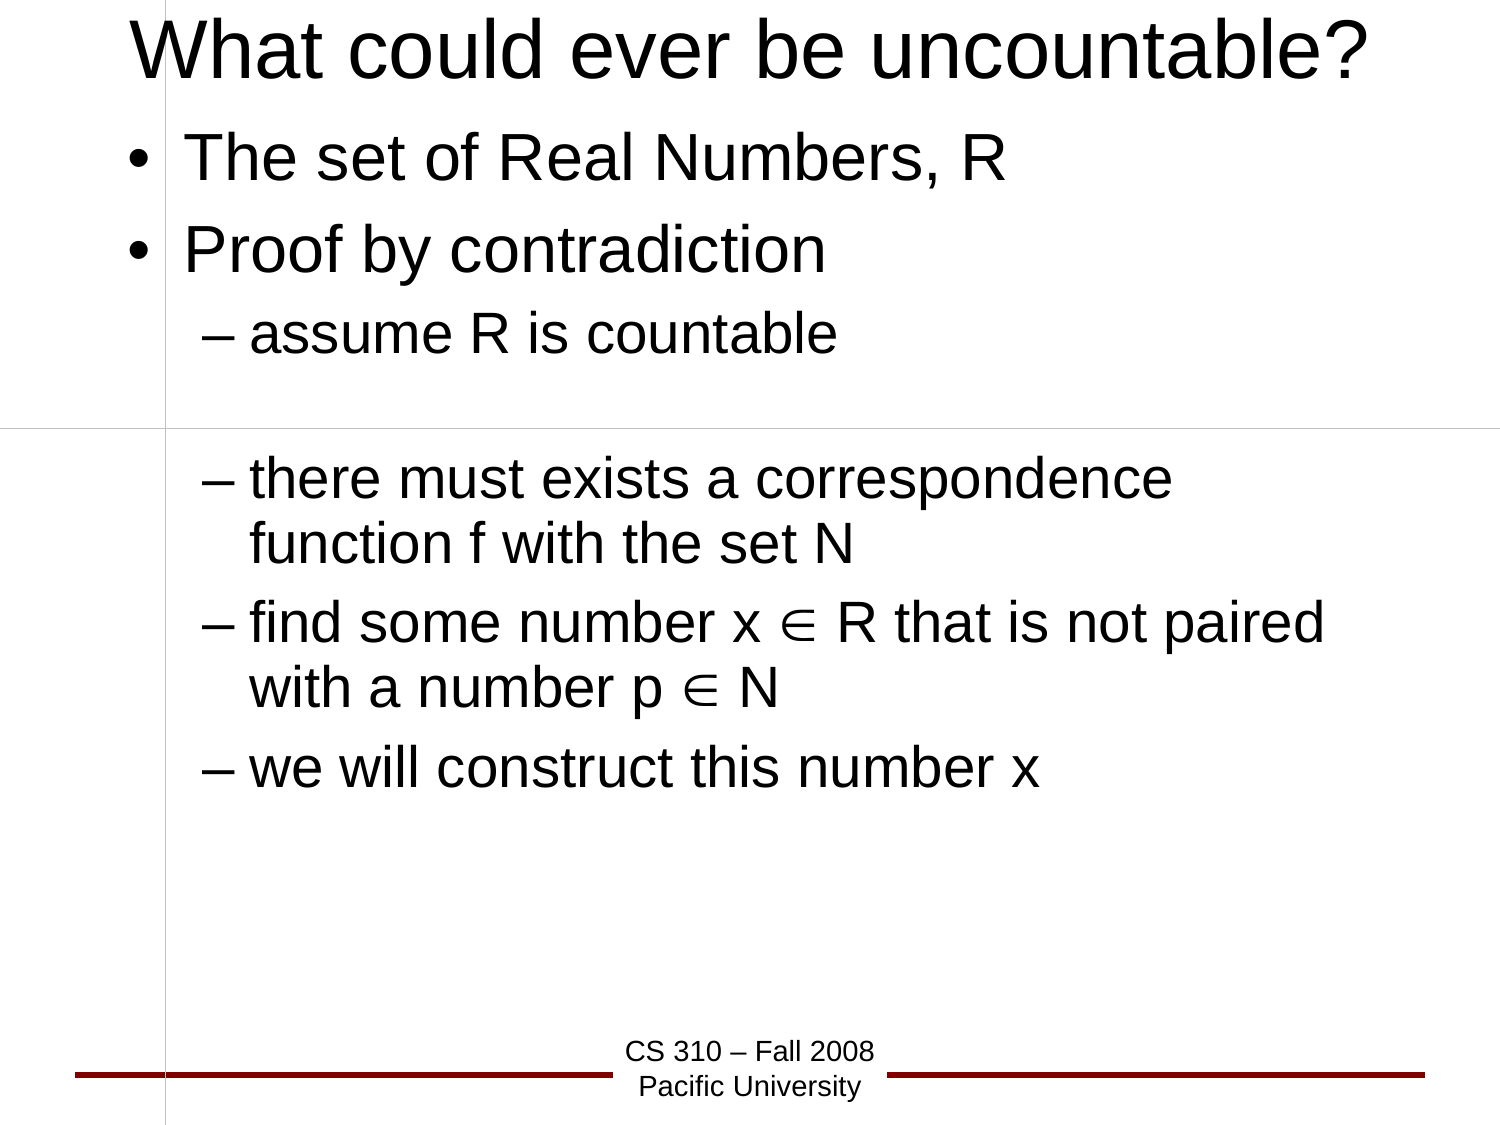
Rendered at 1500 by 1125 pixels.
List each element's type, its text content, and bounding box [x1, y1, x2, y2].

title What could ever be uncountable? [112, 0, 1388, 105]
list The set of Real Numbers, R Proof by contradiction assume R is countable there must exists a correspondence function f with the set N find some number x  R that is not paired with a number p  N we will construct this number x [112, 112, 1388, 1001]
